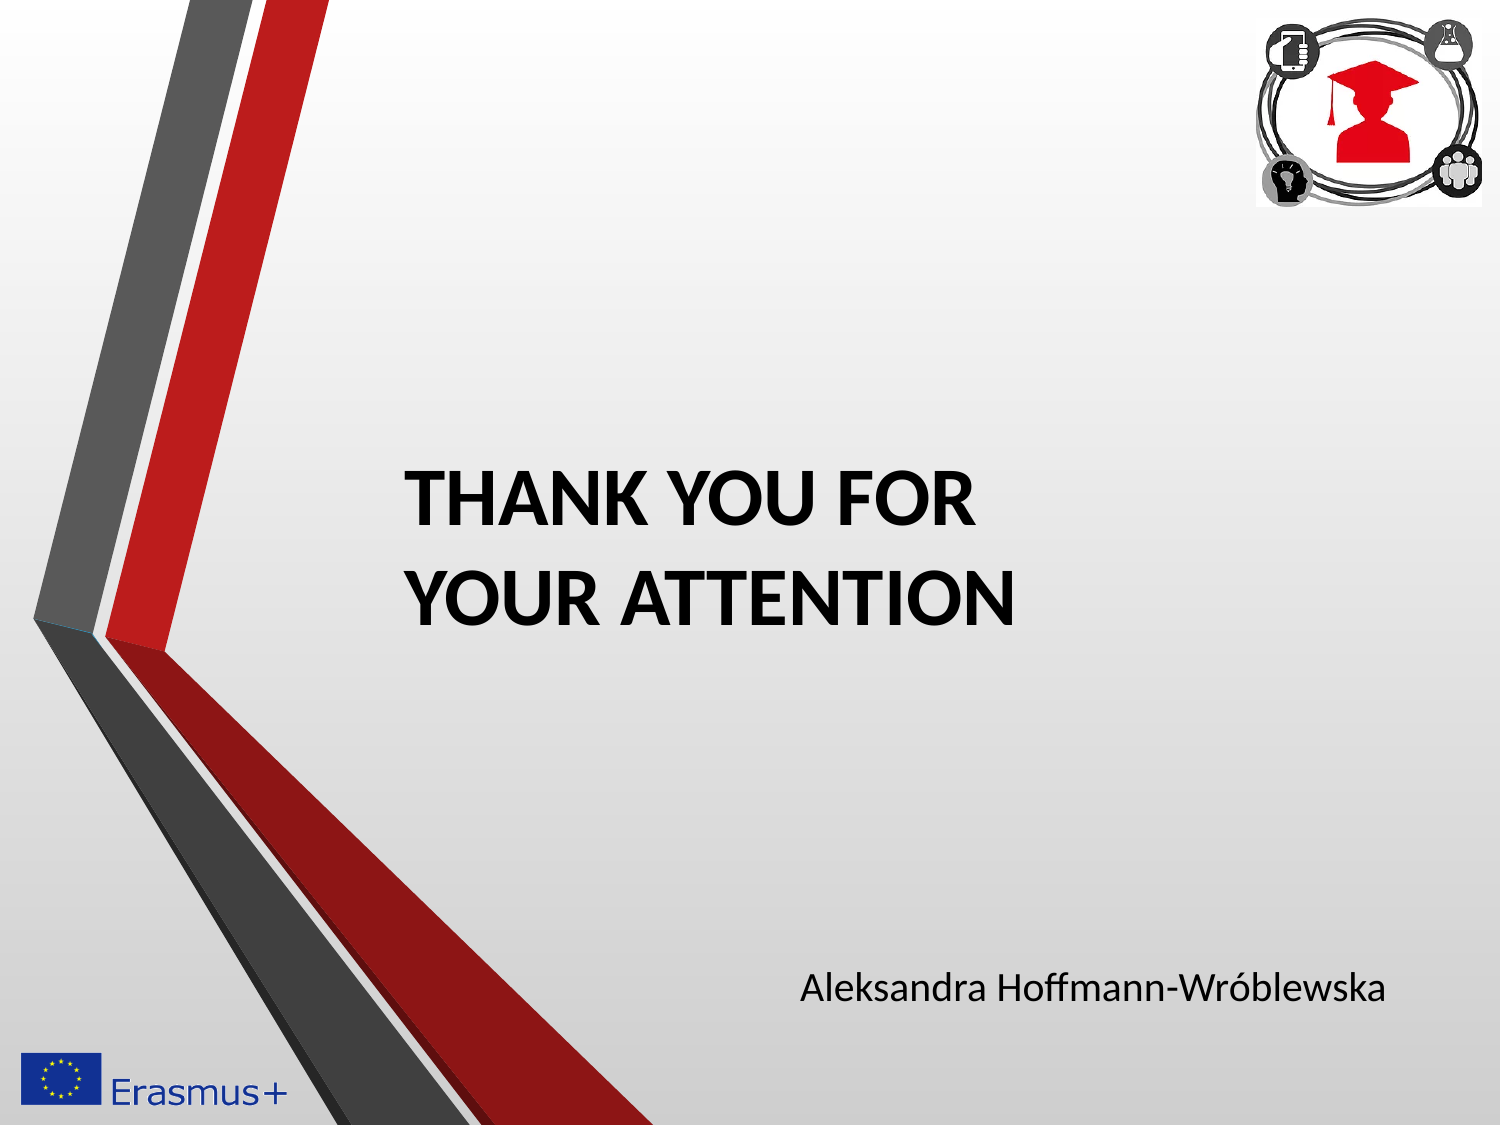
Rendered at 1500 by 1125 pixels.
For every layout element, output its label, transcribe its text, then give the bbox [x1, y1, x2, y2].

text_box Aleksandra Hoffmann-Wróblewska [785, 952, 1424, 1018]
chart [1257, 19, 1483, 209]
text_box THANK YOU FOR YOUR ATTENTION [389, 434, 1500, 650]
picture [1256, 18, 1482, 207]
picture [5, 1037, 302, 1120]
